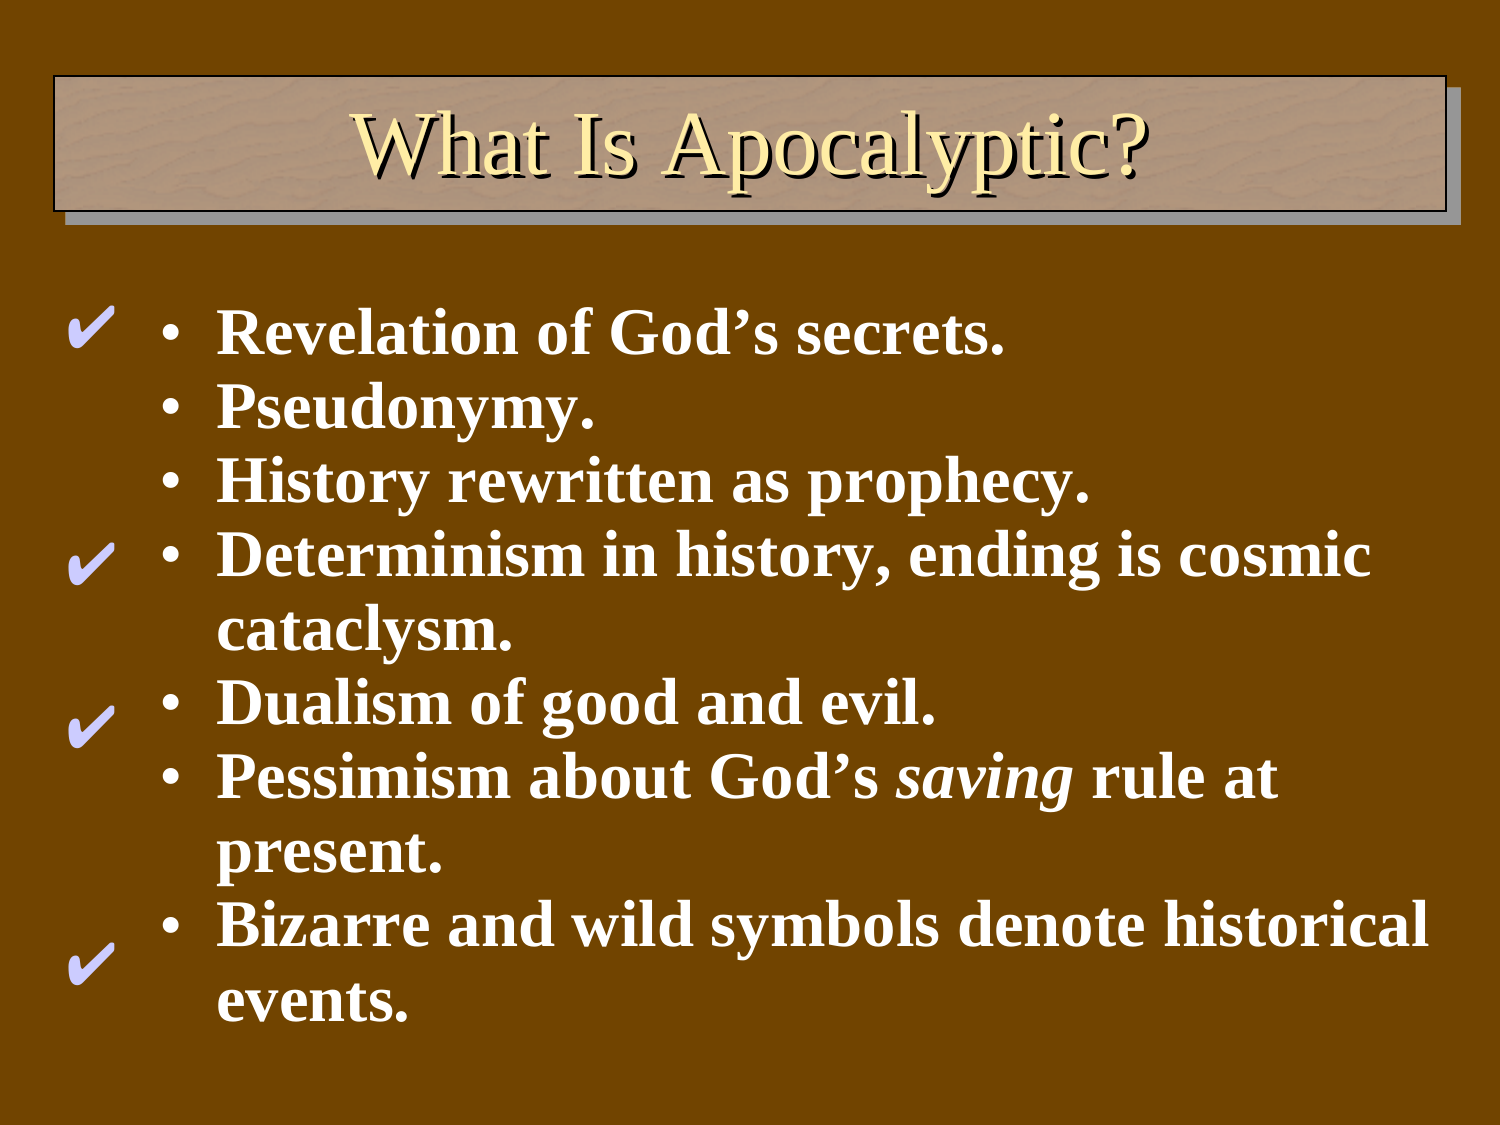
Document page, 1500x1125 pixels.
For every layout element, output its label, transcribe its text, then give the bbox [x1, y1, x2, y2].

title What Is Apocalyptic? [65, 85, 1435, 203]
text_box  [52, 524, 158, 609]
list Revelation of God’s secrets. Pseudonymy. History rewritten as prophecy. Determinism in history, ending is cosmic cataclysm. Dualism of good and evil. Pessimism about God’s saving rule at present. Bizarre and wild symbols denote historical events. [144, 287, 1448, 1075]
text_box  [52, 687, 158, 771]
text_box  [52, 924, 158, 1009]
text_box  [52, 287, 158, 371]
picture [55, 77, 1445, 210]
